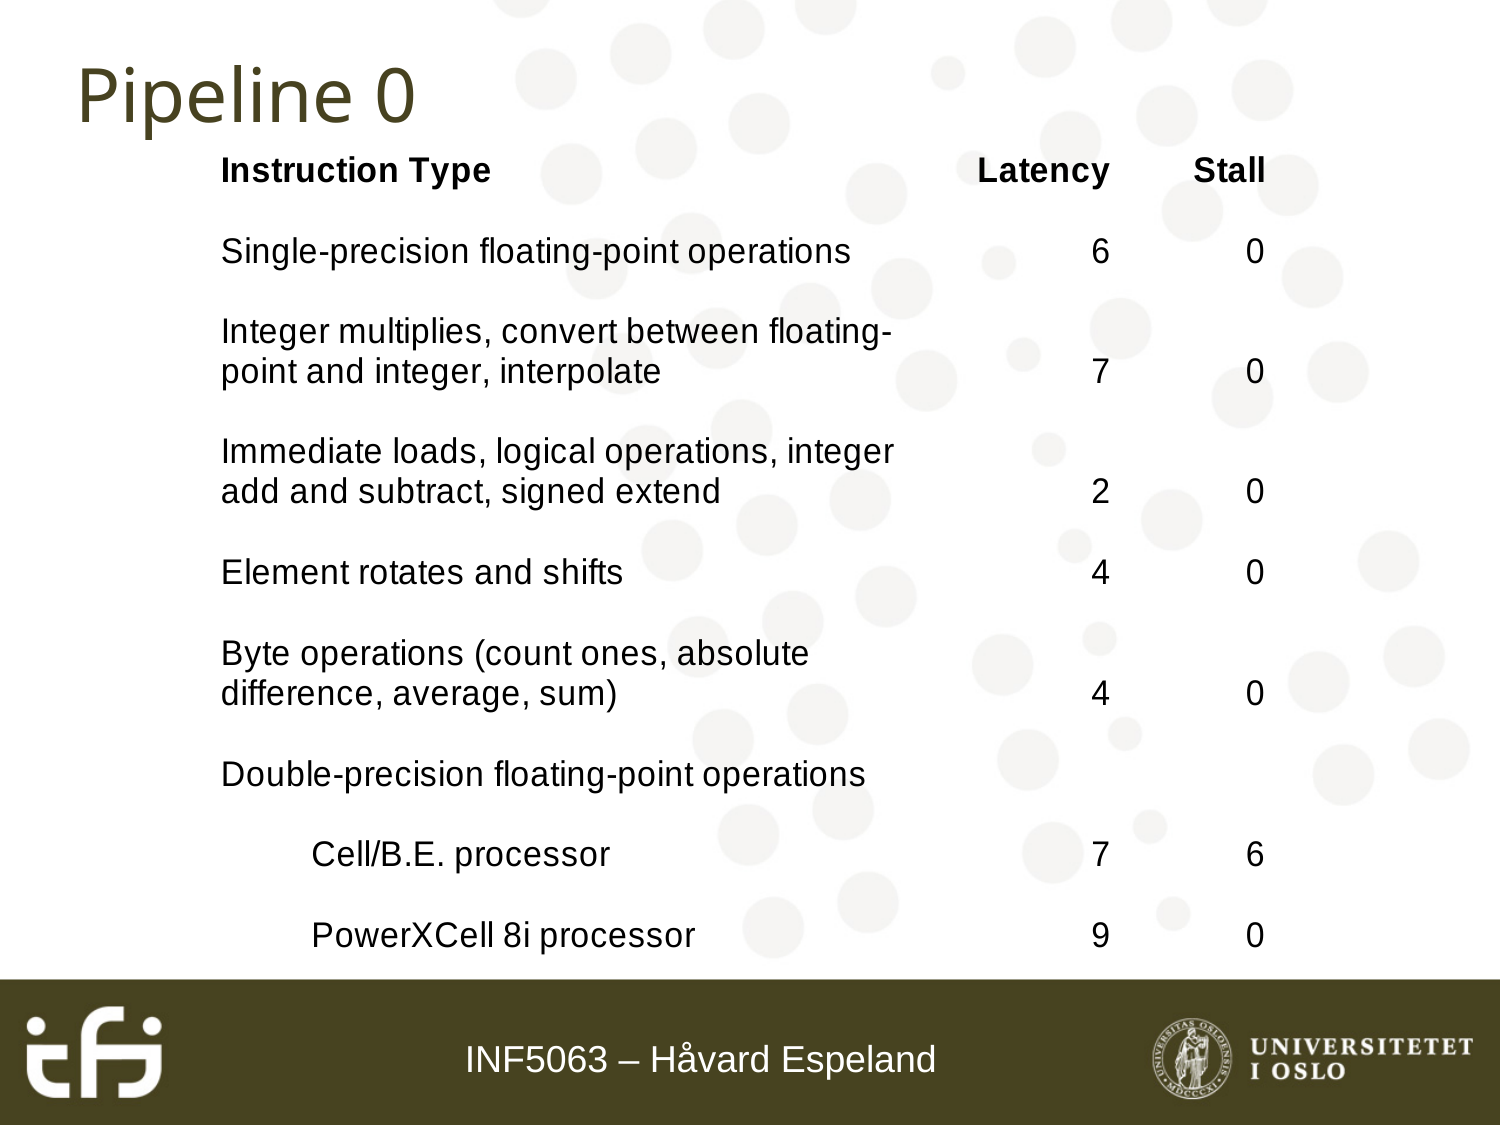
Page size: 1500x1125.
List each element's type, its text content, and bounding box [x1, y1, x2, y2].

title Pipeline 0 [75, 40, 1426, 146]
picture [0, 0, 1500, 1125]
chart [218, 112, 1426, 962]
